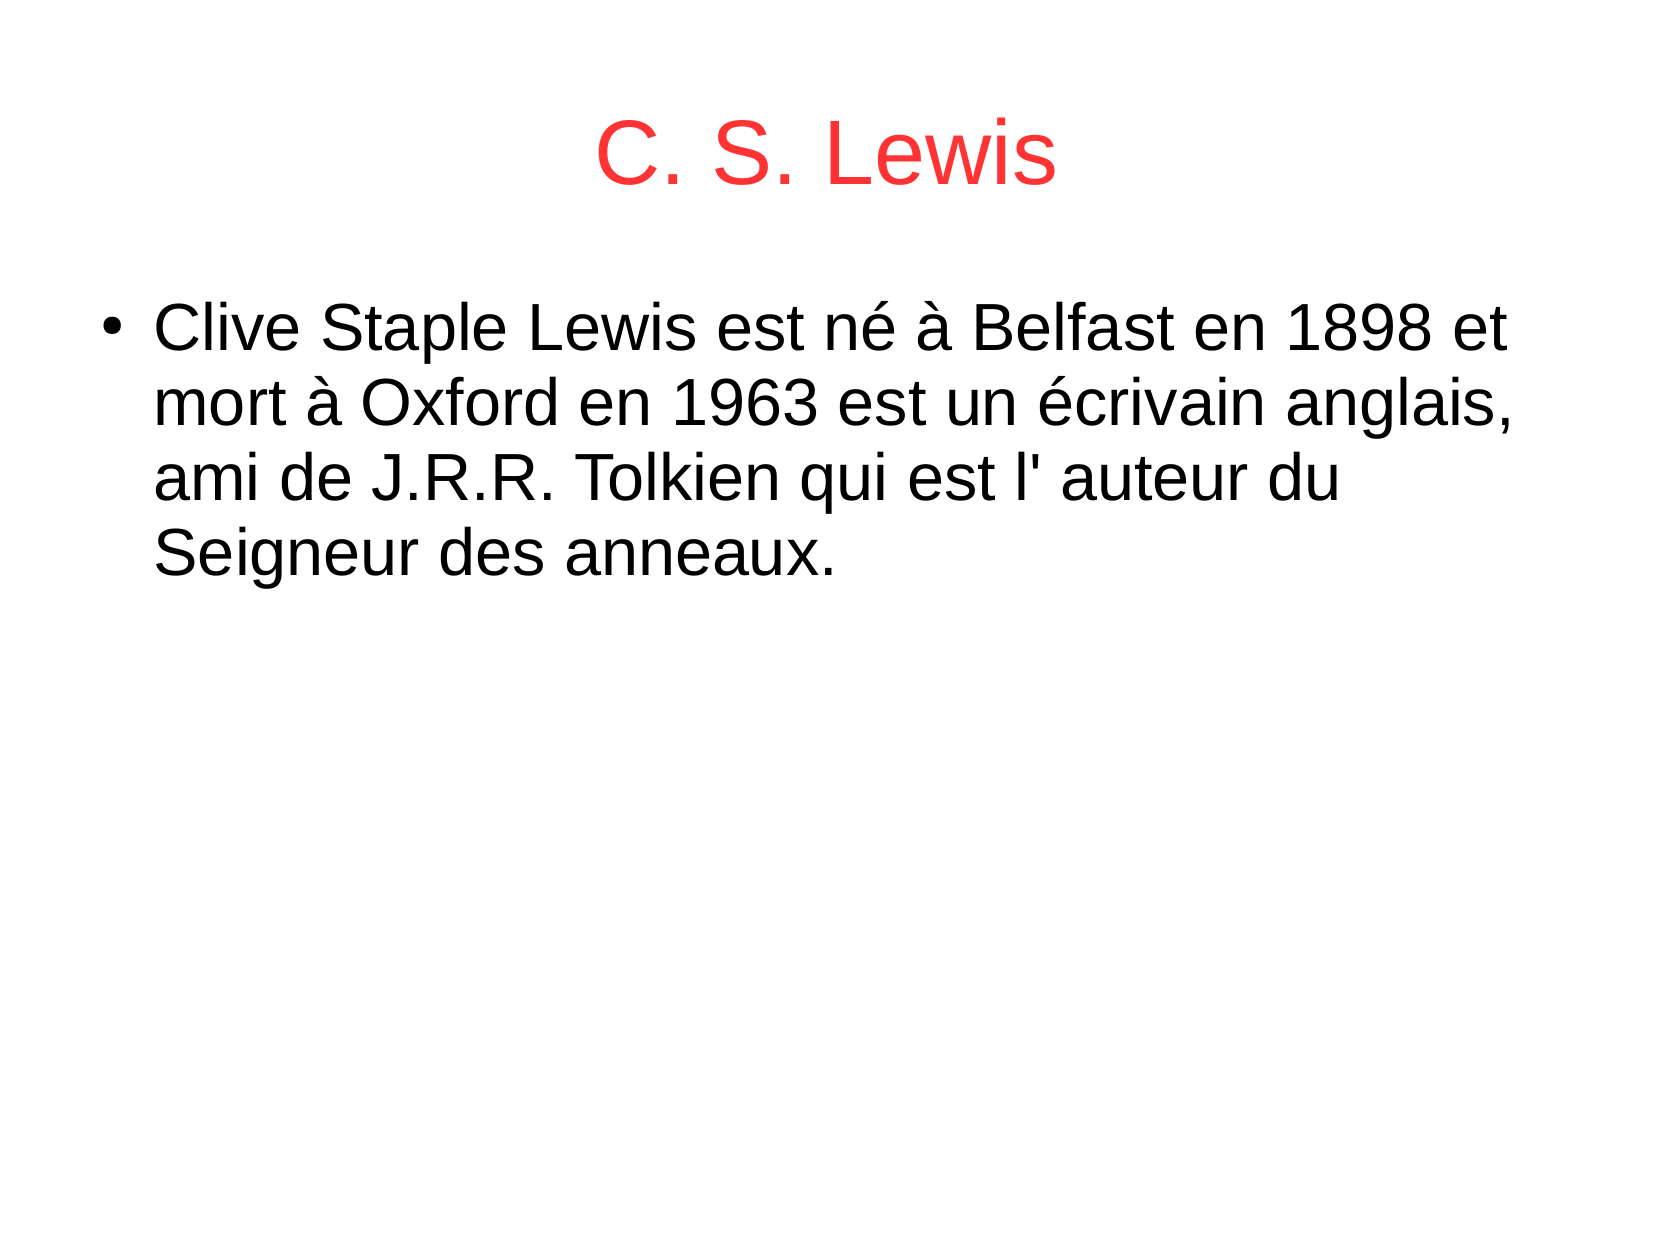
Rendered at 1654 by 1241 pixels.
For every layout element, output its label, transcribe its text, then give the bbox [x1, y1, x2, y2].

title C. S. Lewis [82, 49, 1571, 257]
list Clive Staple Lewis est né à Belfast en 1898 et mort à Oxford en 1963 est un écrivain anglais, ami de J.R.R. Tolkien qui est l' auteur du Seigneur des anneaux. [82, 290, 1571, 1109]
